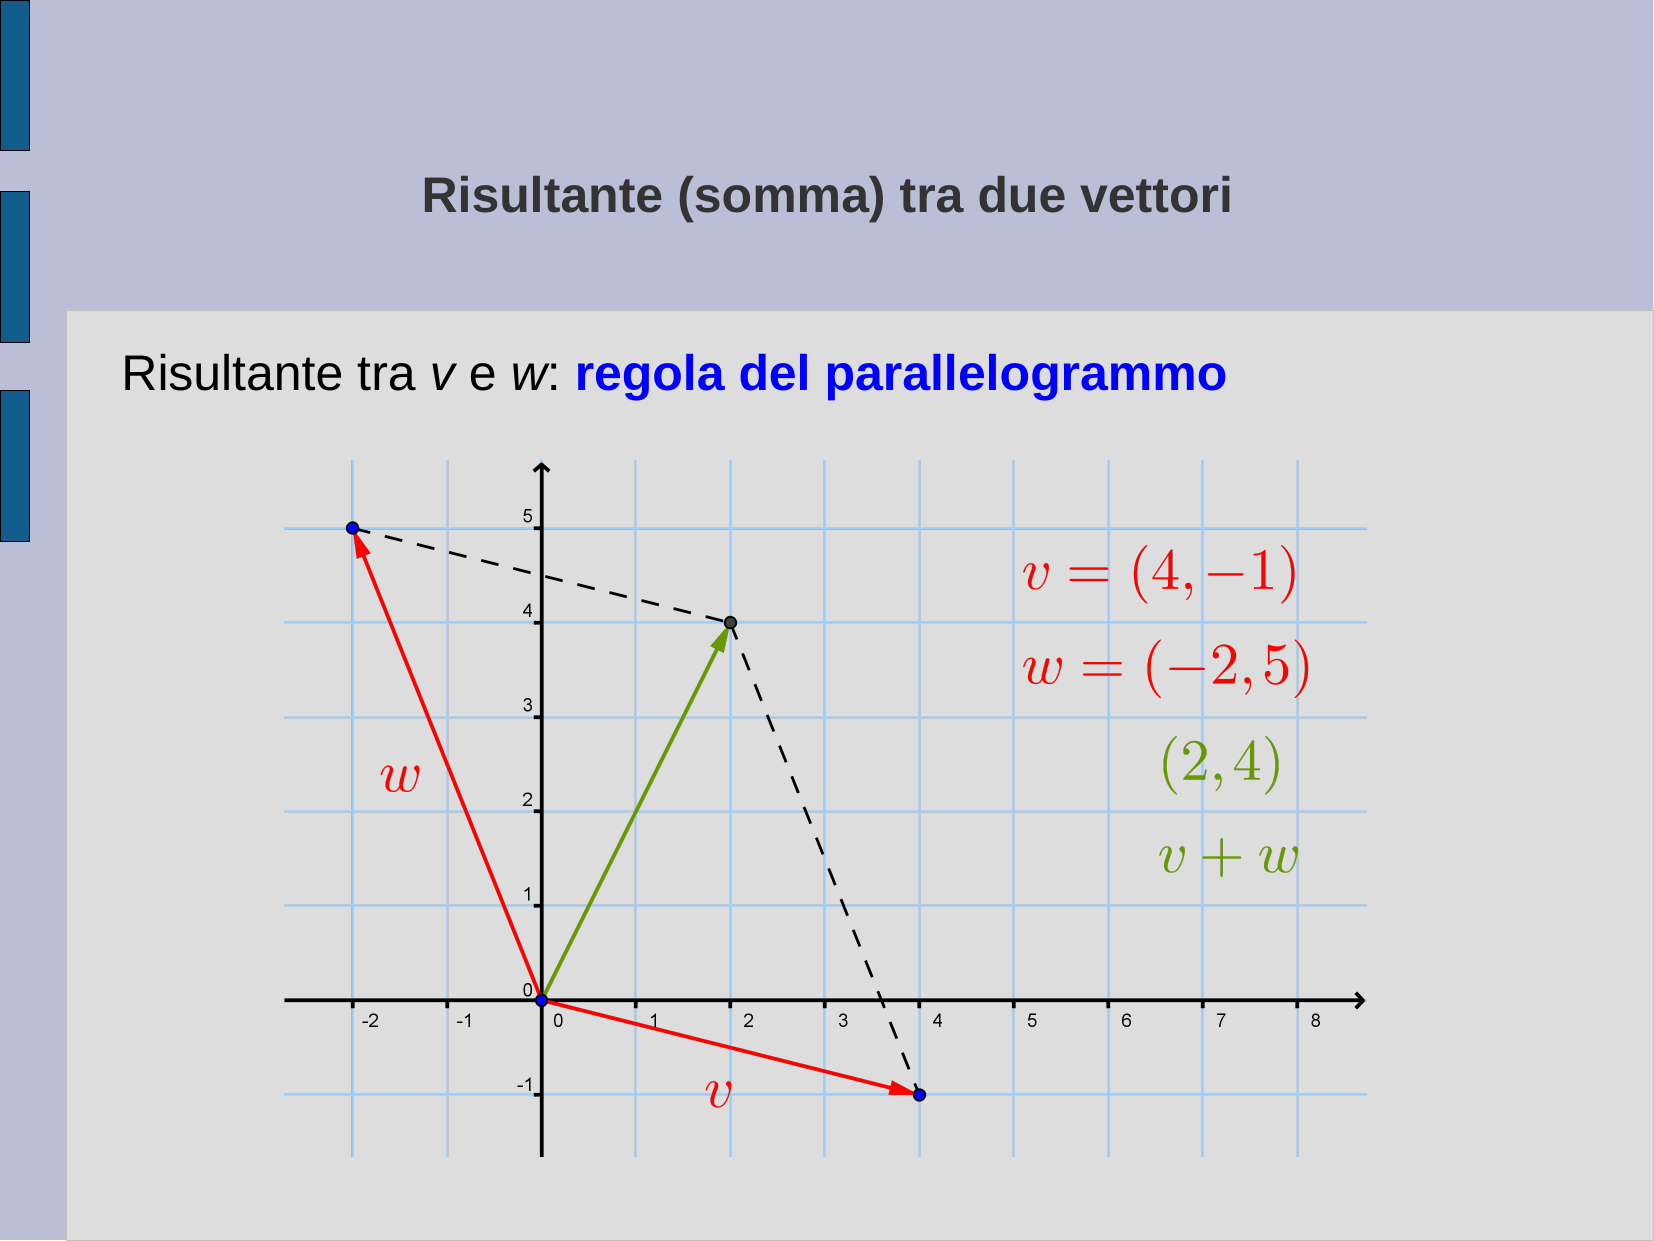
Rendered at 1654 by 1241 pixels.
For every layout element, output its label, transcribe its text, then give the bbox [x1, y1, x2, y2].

picture [284, 460, 1367, 1158]
list Risultante tra v e w: regola del parallelogrammo [121, 344, 1534, 1127]
title Risultante (somma) tra due vettori [121, 91, 1534, 299]
